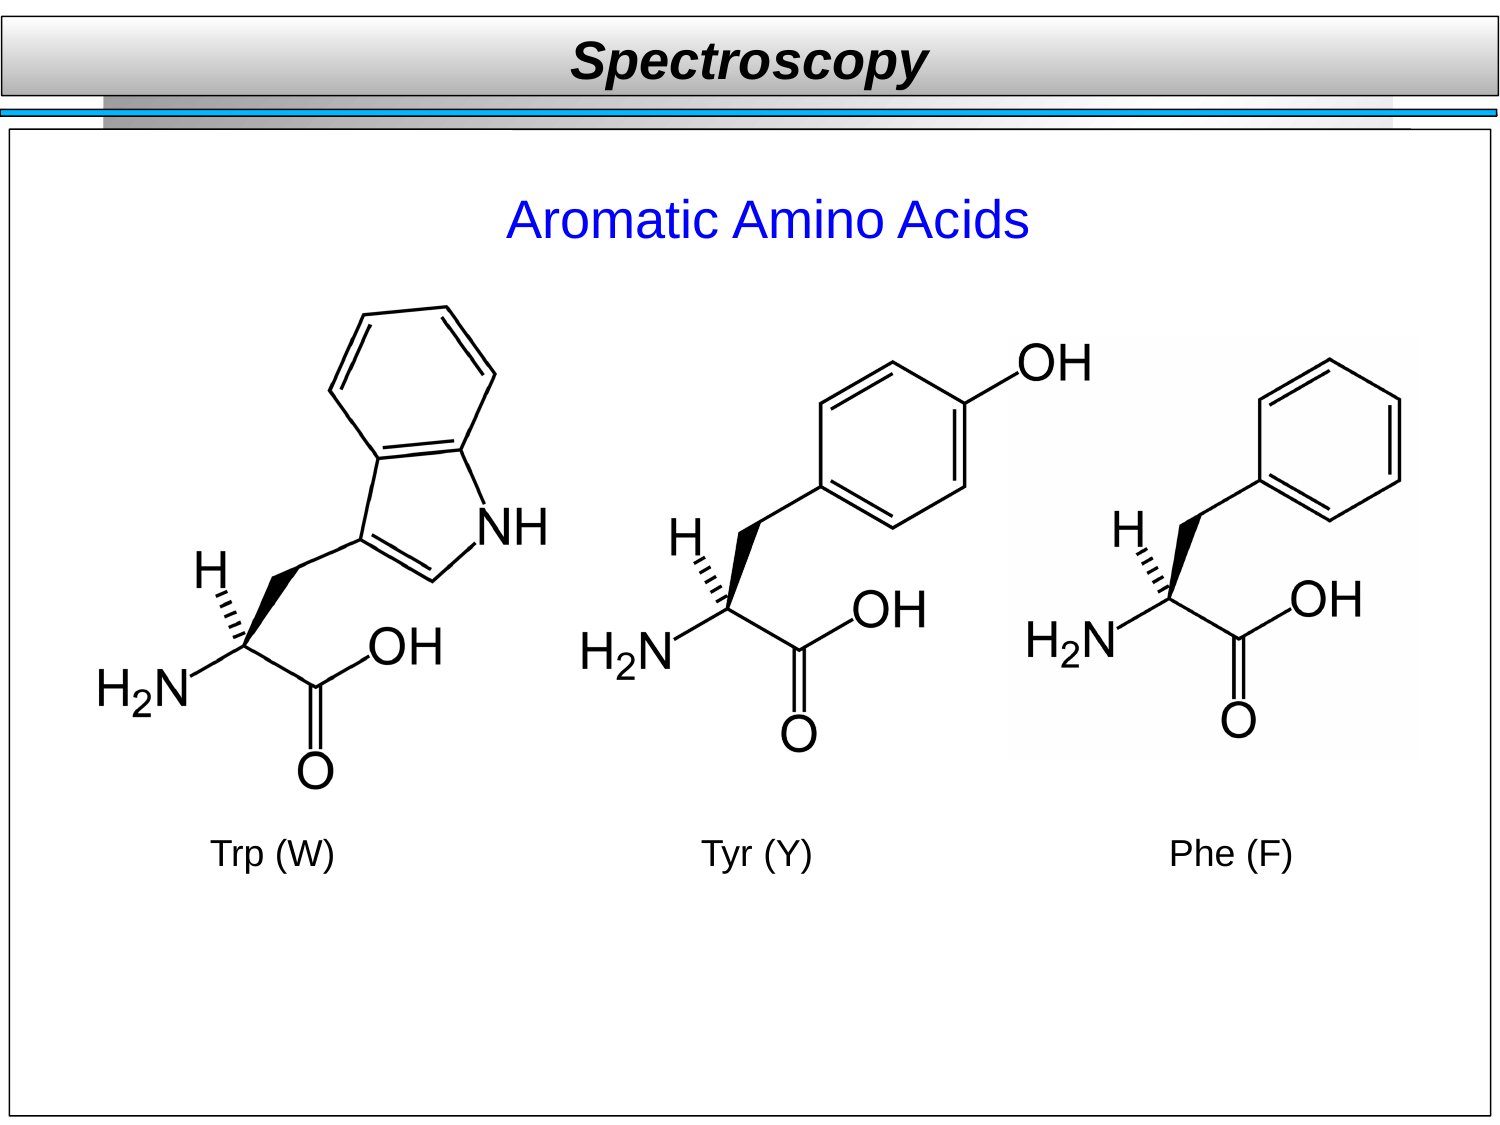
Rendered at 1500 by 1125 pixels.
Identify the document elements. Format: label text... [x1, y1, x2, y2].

picture [78, 284, 1421, 811]
text_box [0, 109, 1497, 117]
text_box Spectroscopy [1, 16, 1499, 96]
text_box Trp (W) Tyr (Y) Phe (F) [195, 825, 1411, 882]
title Aromatic Amino Acids [131, 160, 1407, 274]
text_box [9, 129, 1491, 1116]
